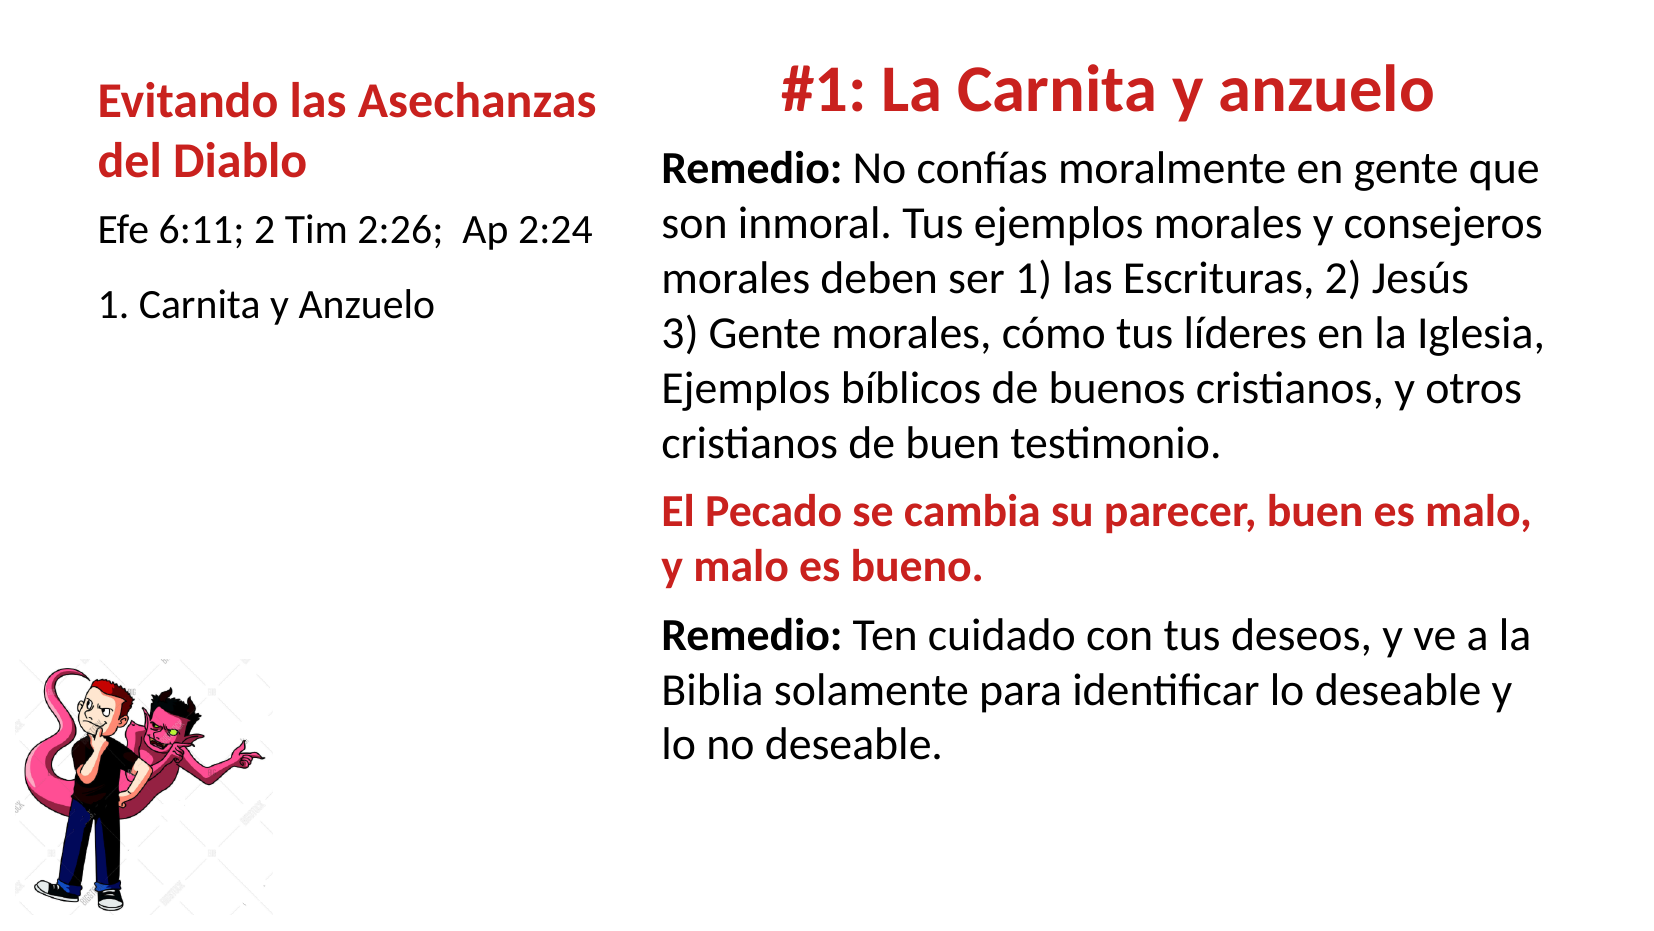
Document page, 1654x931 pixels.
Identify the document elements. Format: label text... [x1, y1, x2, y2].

title Evitando las Asechanzas del Diablo [82, 36, 627, 194]
picture [15, 659, 273, 916]
list #1: La Carnita y anzuelo Remedio: No confías moralmente en gente que son inmoral. Tus ejemplos morales y consejeros morales deben ser 1) las Escrituras, 2) Jesús 3) Gente morales, cómo tus líderes en la Iglesia, Ejemplos bíblicos de buenos cristianos, y otros cristianos de buen testimonio. El Pecado se cambia su parecer, buen es malo, y malo es bueno. Remedio: Ten cuidado con tus deseos, y ve a la Biblia solamente para identificar lo deseable y lo no deseable. [646, 36, 1571, 831]
list Efe 6:11; 2 Tim 2:26; Ap 2:24 1. Carnita y Anzuelo [82, 194, 627, 831]
